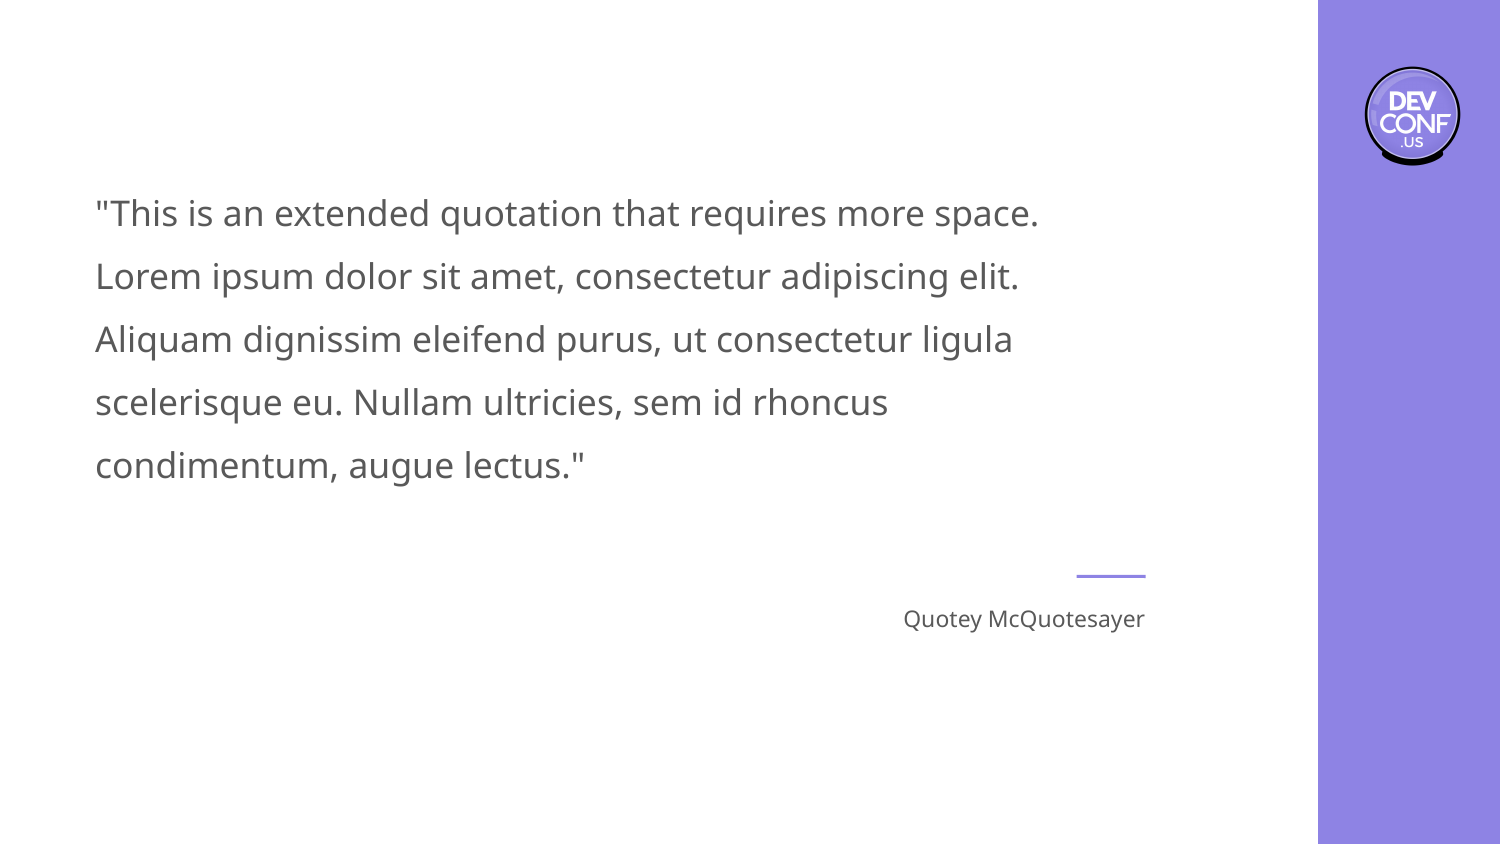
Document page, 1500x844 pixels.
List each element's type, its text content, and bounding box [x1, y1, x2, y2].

subtitle Quotey McQuotesayer [584, 595, 1146, 666]
title "This is an extended quotation that requires more space. Lorem ipsum dolor sit amet, consectetur adipiscing elit. Aliquam dignissim eleifend purus, ut consectetur ligula scelerisque eu. Nullam ultricies, sem id rhoncus condimentum, augue lectus." [95, 174, 1143, 577]
picture [1358, 61, 1467, 170]
